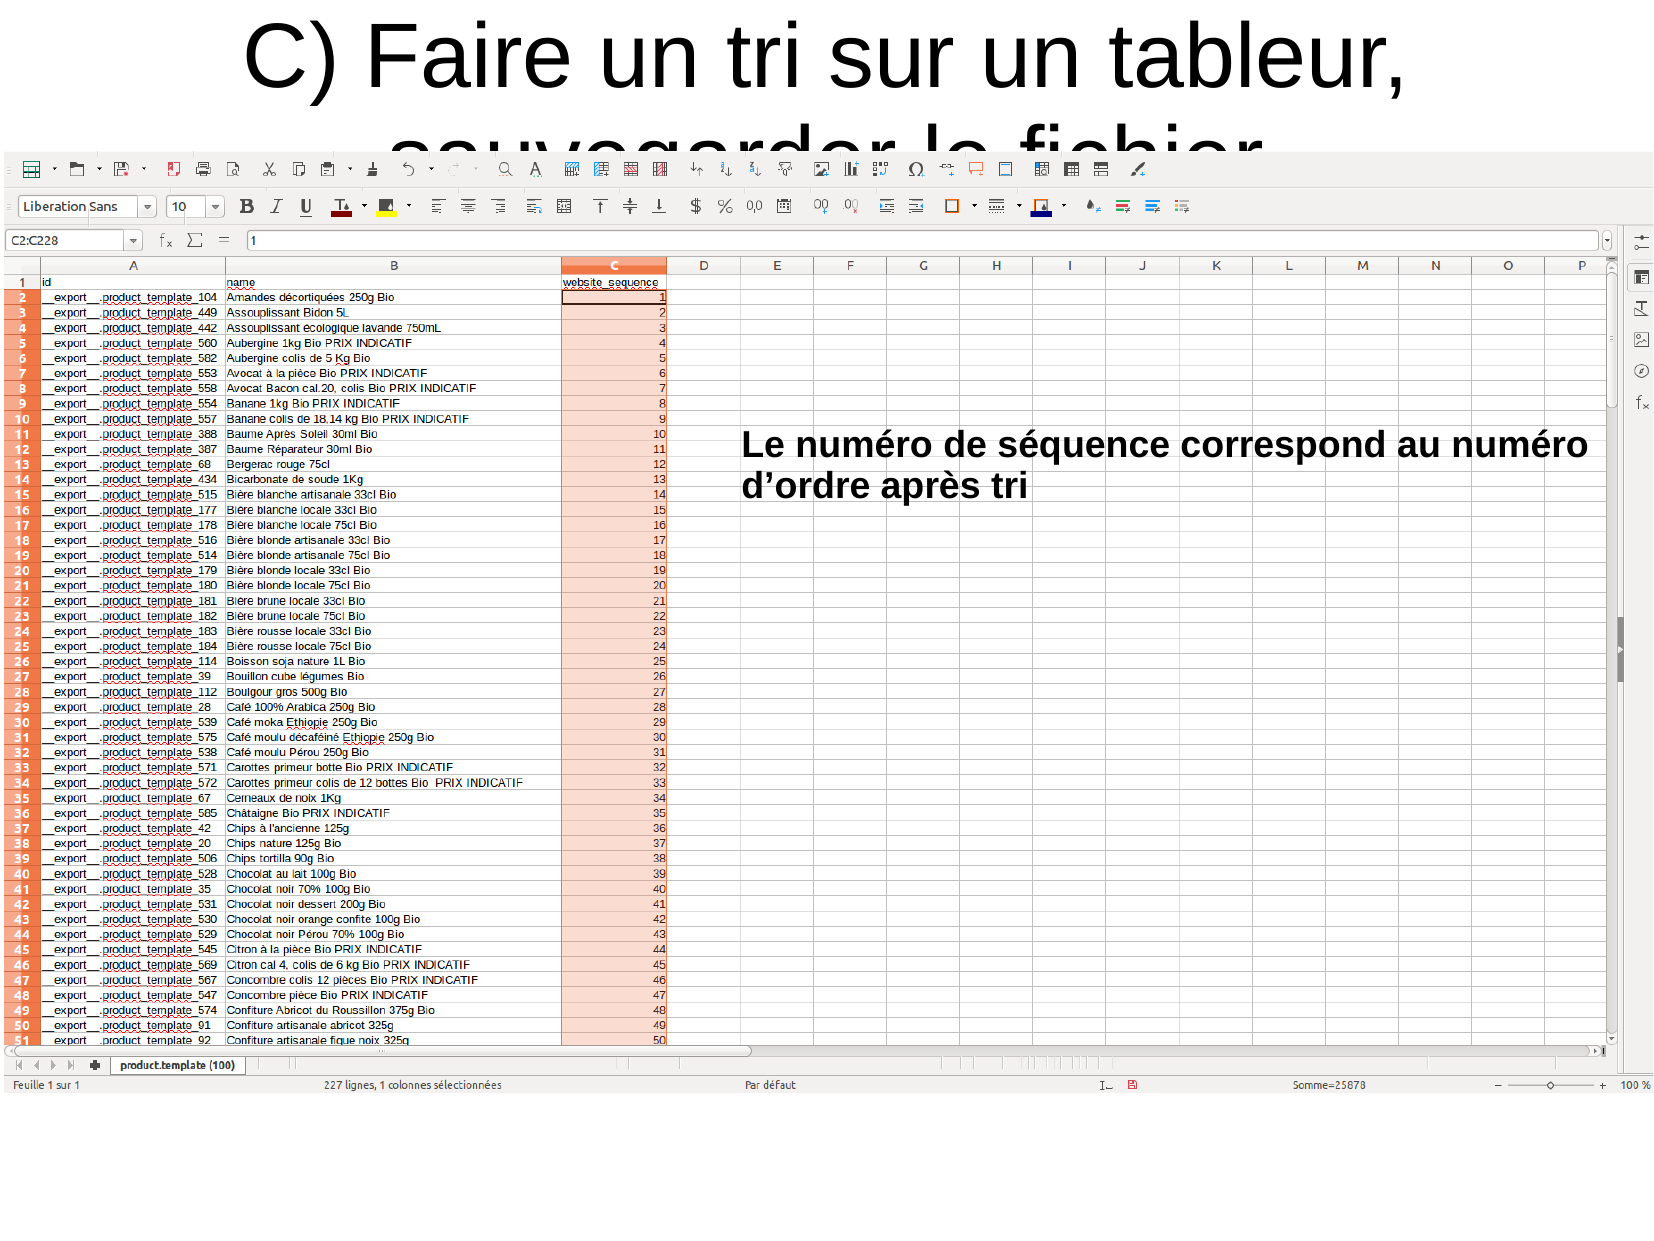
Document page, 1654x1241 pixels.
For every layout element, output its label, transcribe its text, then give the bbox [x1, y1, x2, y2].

text_box Le numéro de séquence correspond au numéro d’ordre après tri [726, 415, 1605, 515]
title C) Faire un tri sur un tableur, sauvegarder le fichier [82, 4, 1571, 151]
picture [4, 151, 1654, 1093]
